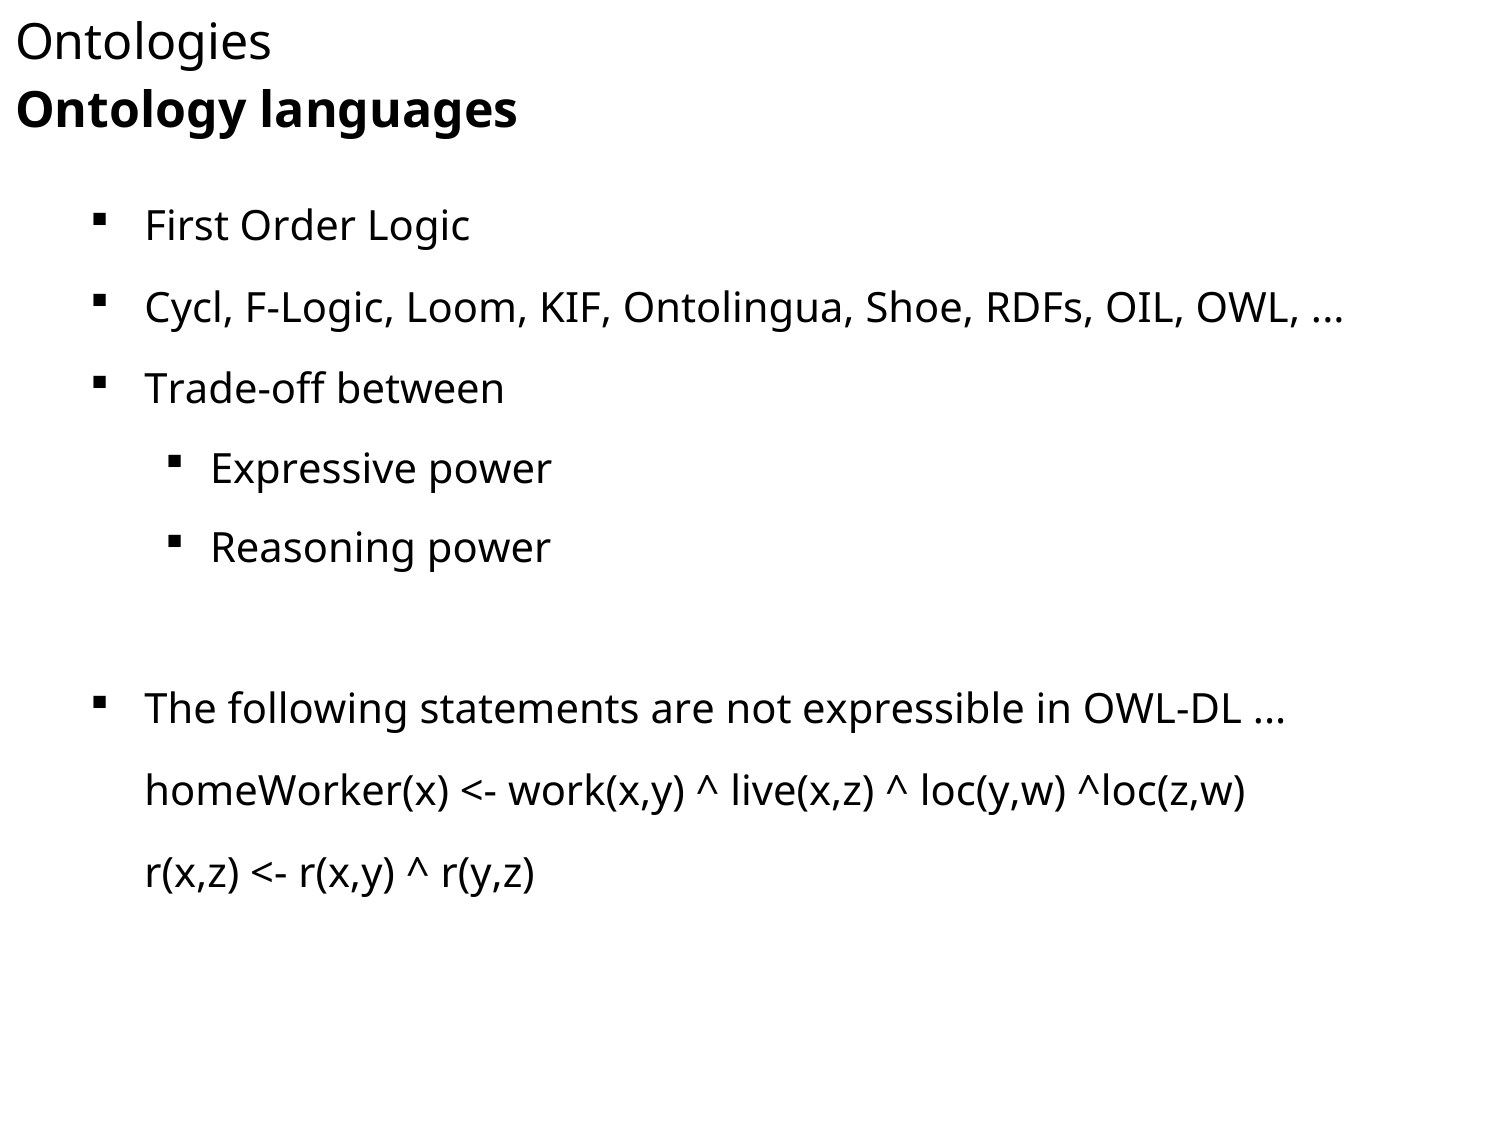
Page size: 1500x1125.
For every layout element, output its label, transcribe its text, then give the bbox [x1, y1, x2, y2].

list First Order Logic Cycl, F-Logic, Loom, KIF, Ontolingua, Shoe, RDFs, OIL, OWL, ... Trade-off between Expressive power Reasoning power The following statements are not expressible in OWL-DL ... homeWorker(x) <- work(x,y) ^ live(x,z) ^ loc(y,w) ^loc(z,w) r(x,z) <- r(x,y) ^ r(y,z) [75, 180, 1426, 1033]
title Ontologies Ontology languages [0, 0, 1401, 151]
